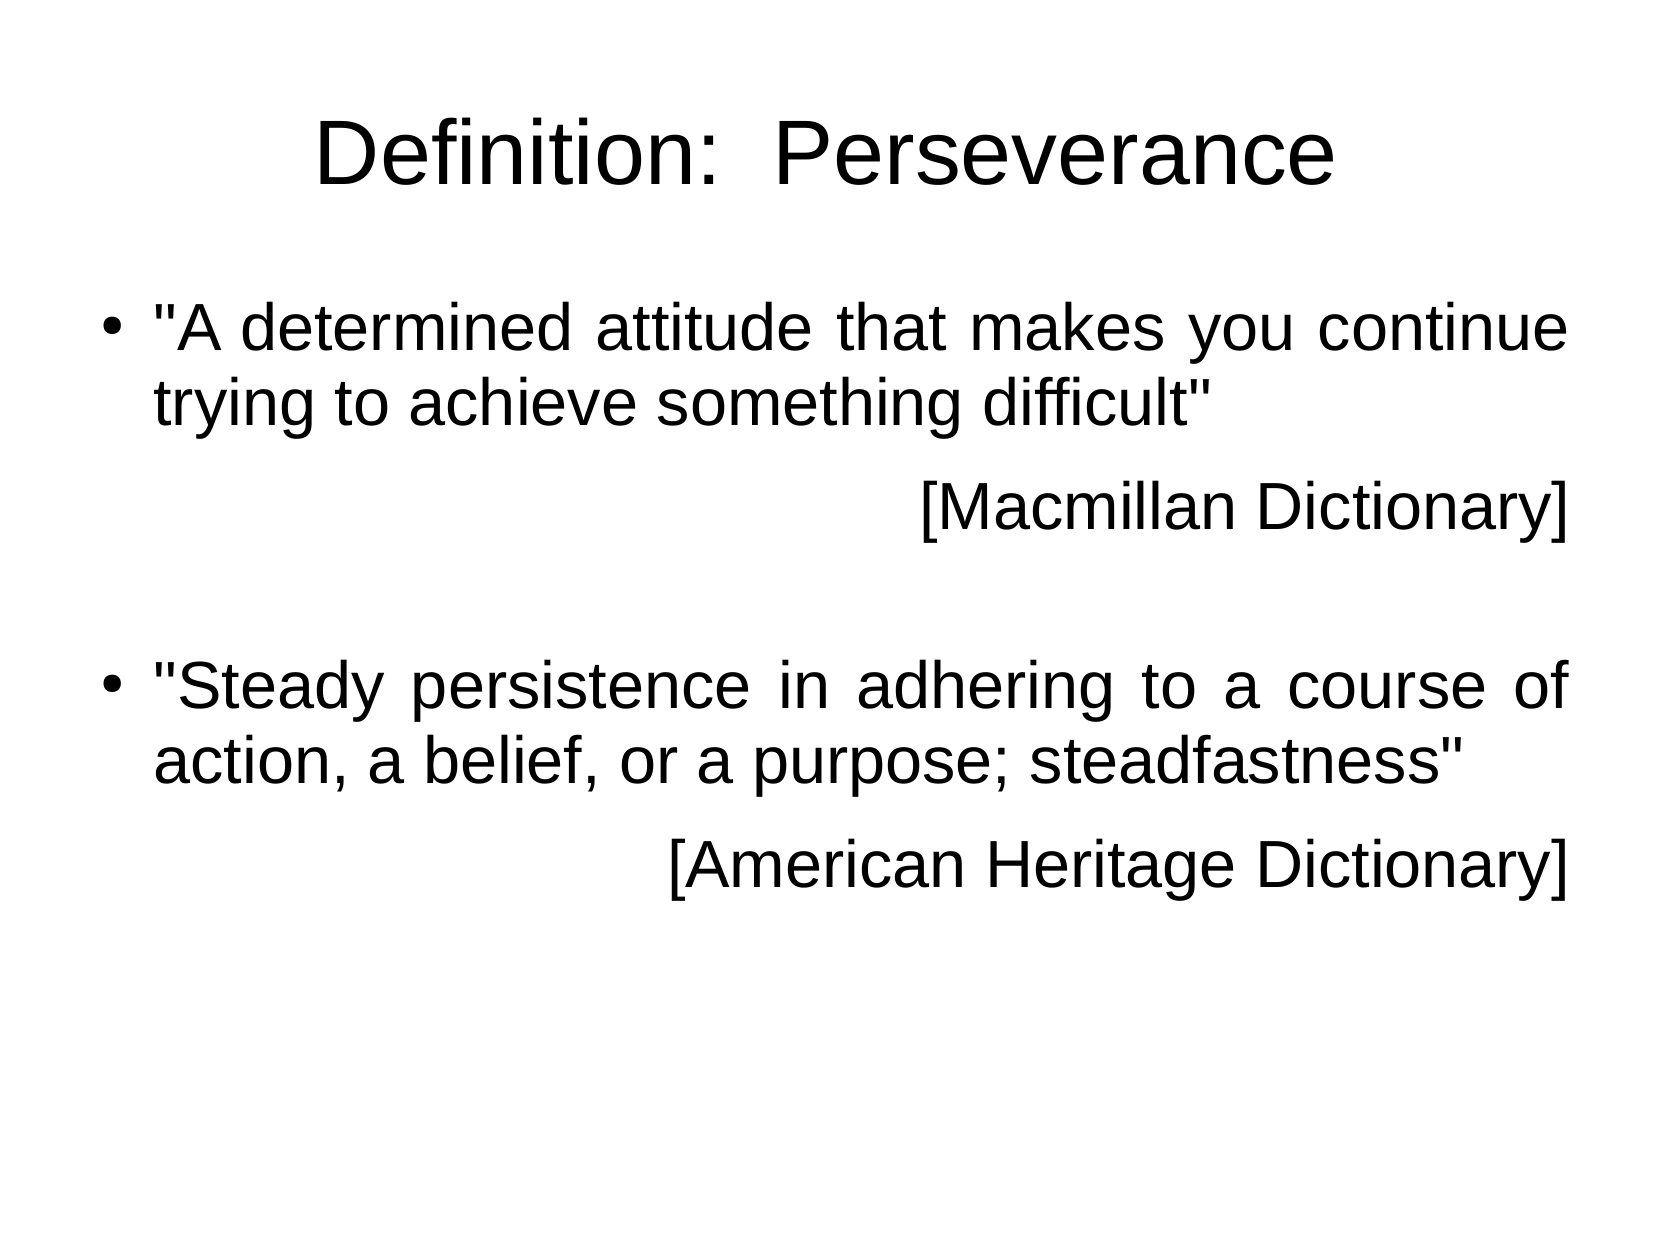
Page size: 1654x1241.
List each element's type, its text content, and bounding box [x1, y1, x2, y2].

list "A determined attitude that makes you continue trying to achieve something difficult" [Macmillan Dictionary] "Steady persistence in adhering to a course of action, a belief, or a purpose; steadfastness" [American Heritage Dictionary] [82, 290, 1571, 1094]
title Definition: Perseverance [82, 56, 1571, 250]
